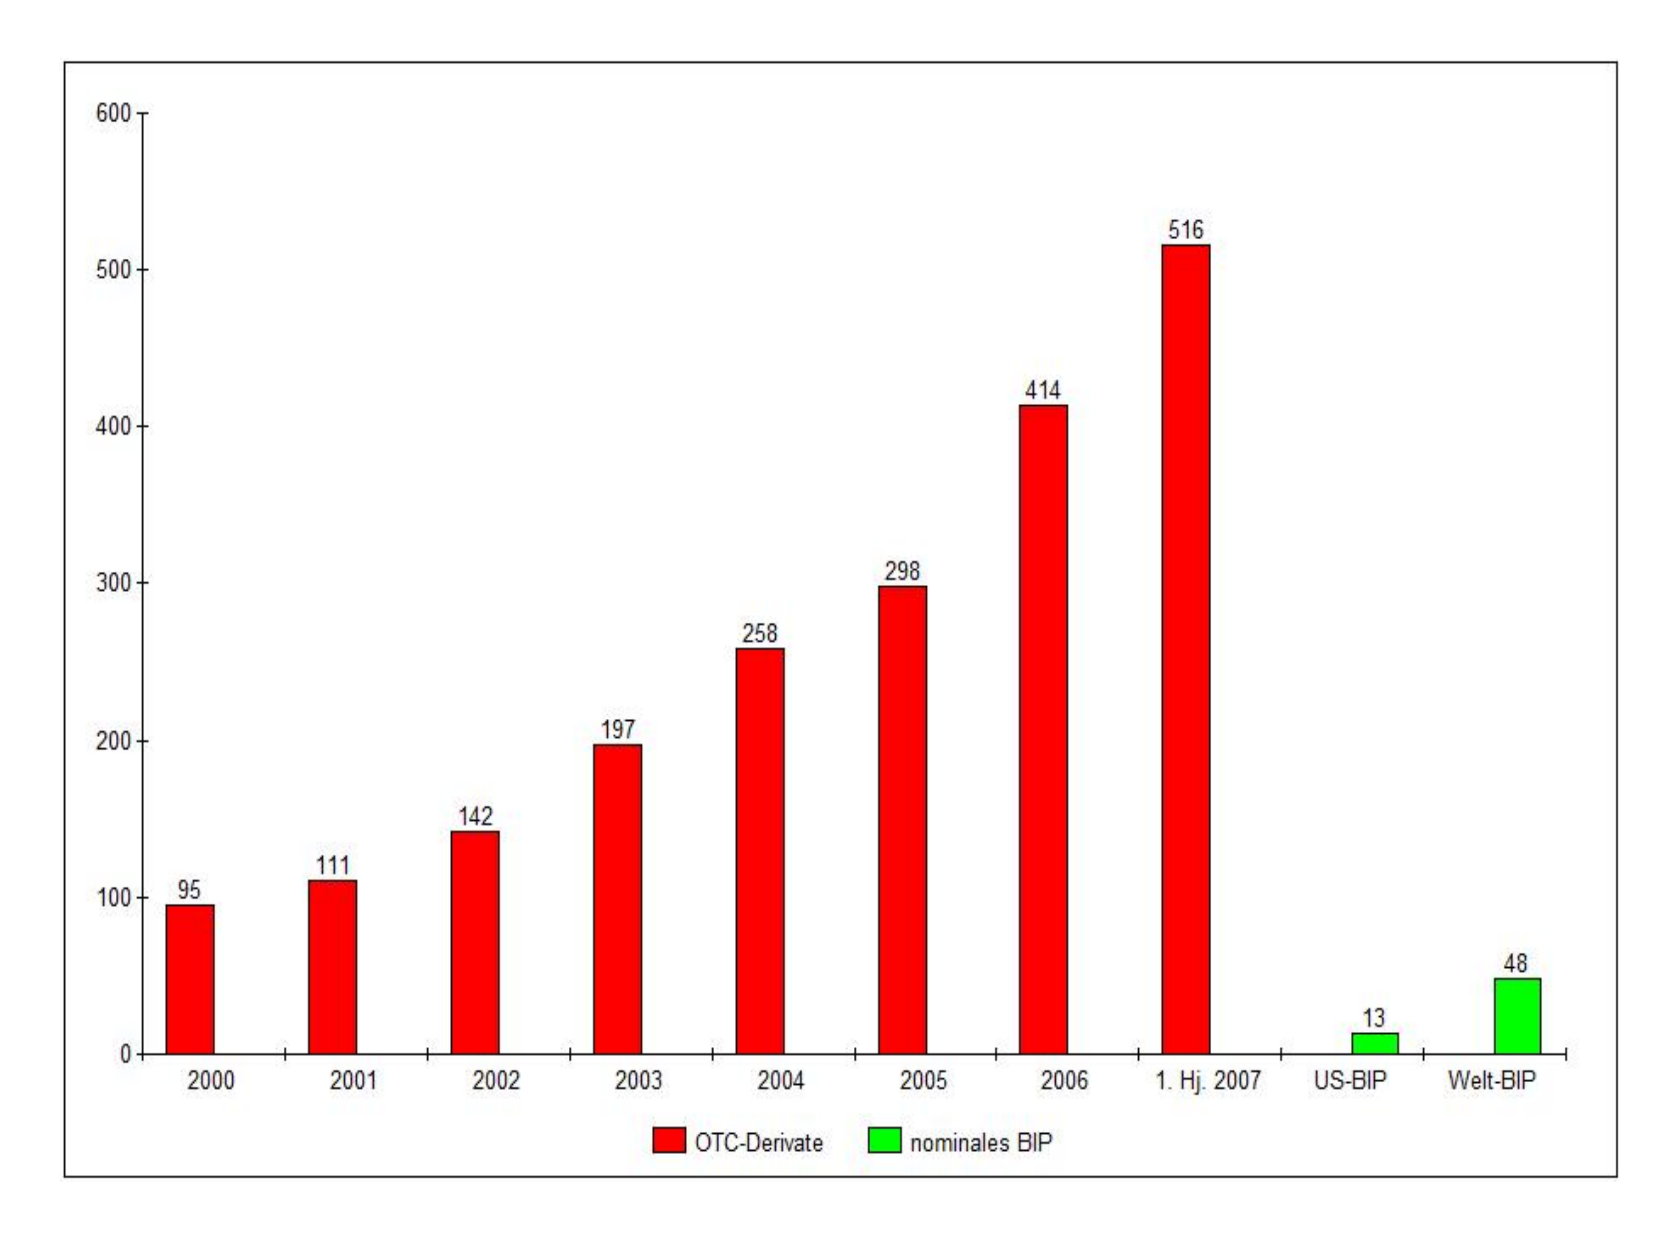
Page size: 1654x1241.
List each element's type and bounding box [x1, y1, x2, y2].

picture [59, 58, 1625, 1182]
